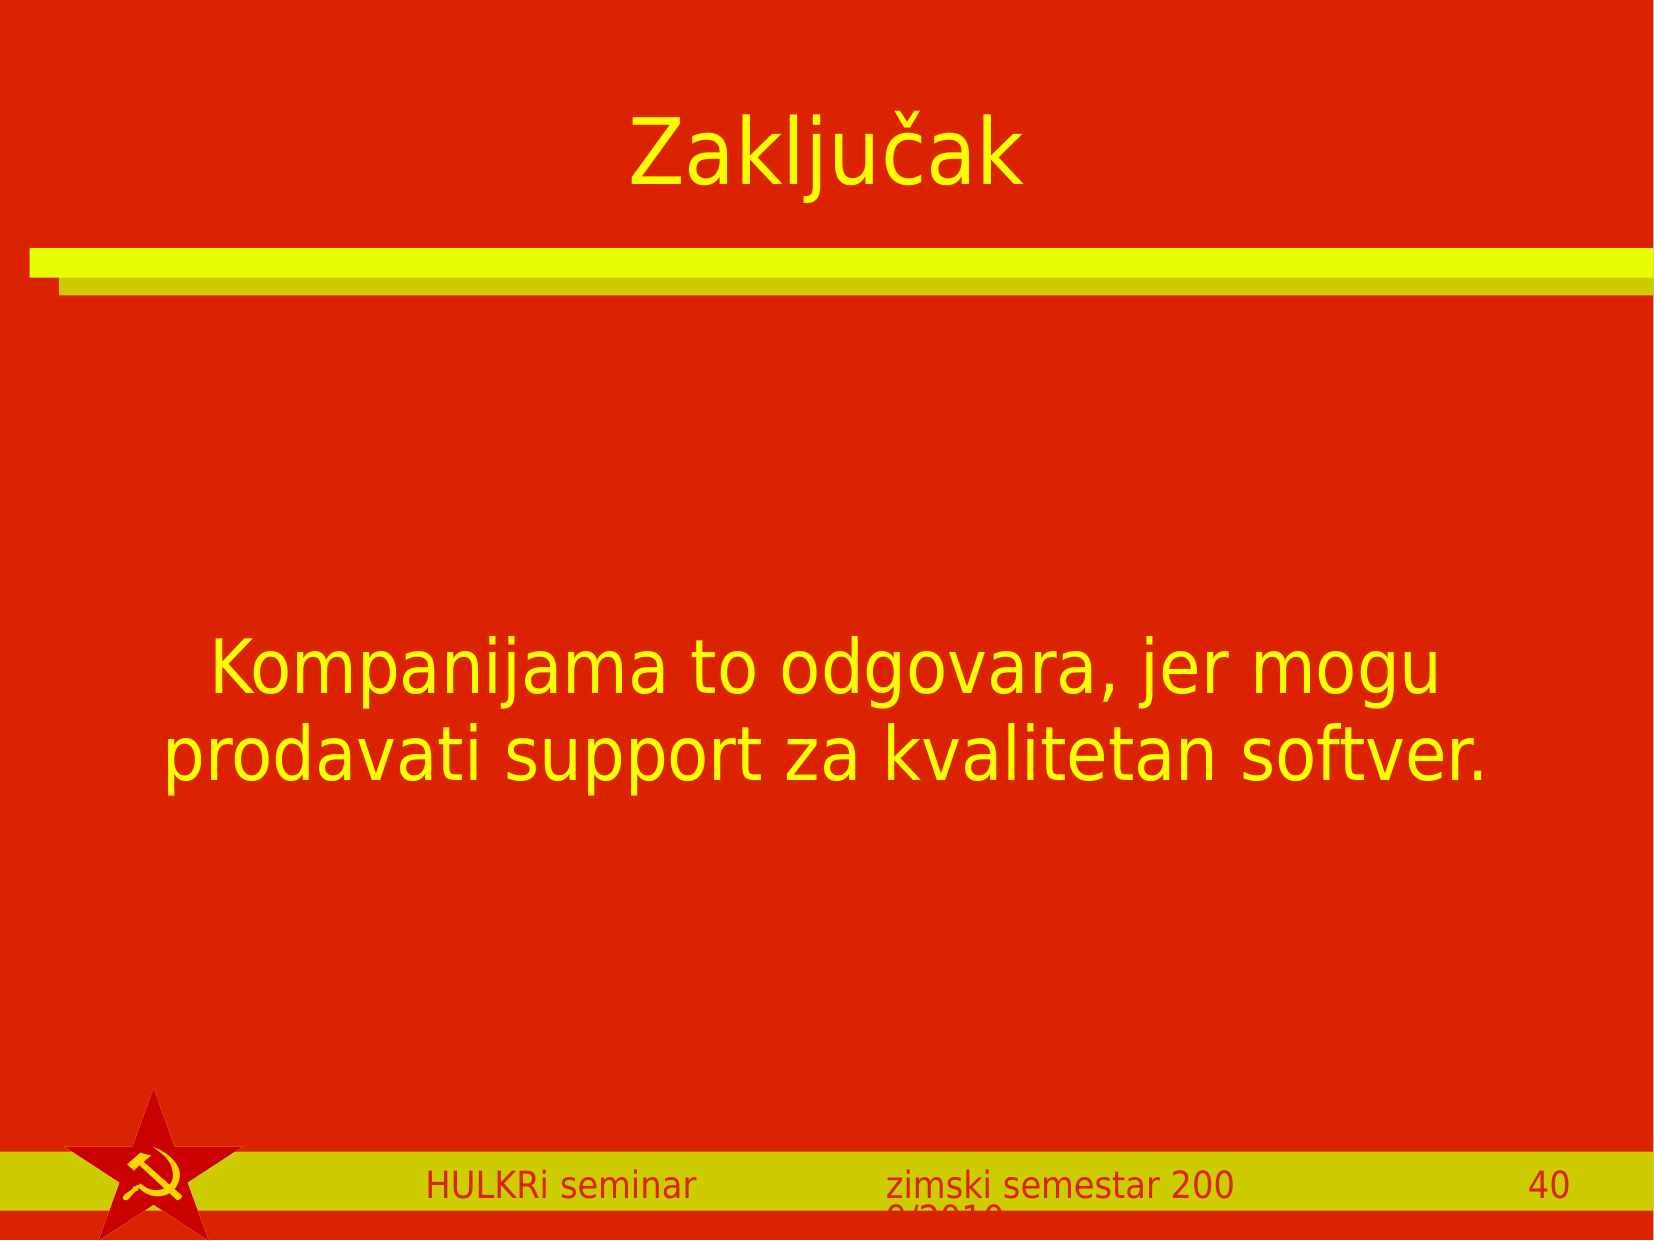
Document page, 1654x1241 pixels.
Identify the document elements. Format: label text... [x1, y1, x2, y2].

subtitle Kompanijama to odgovara, jer mogu prodavati support za kvalitetan softver. [82, 309, 1571, 1114]
title Zaključak [82, 56, 1571, 250]
picture [64, 1088, 243, 1241]
